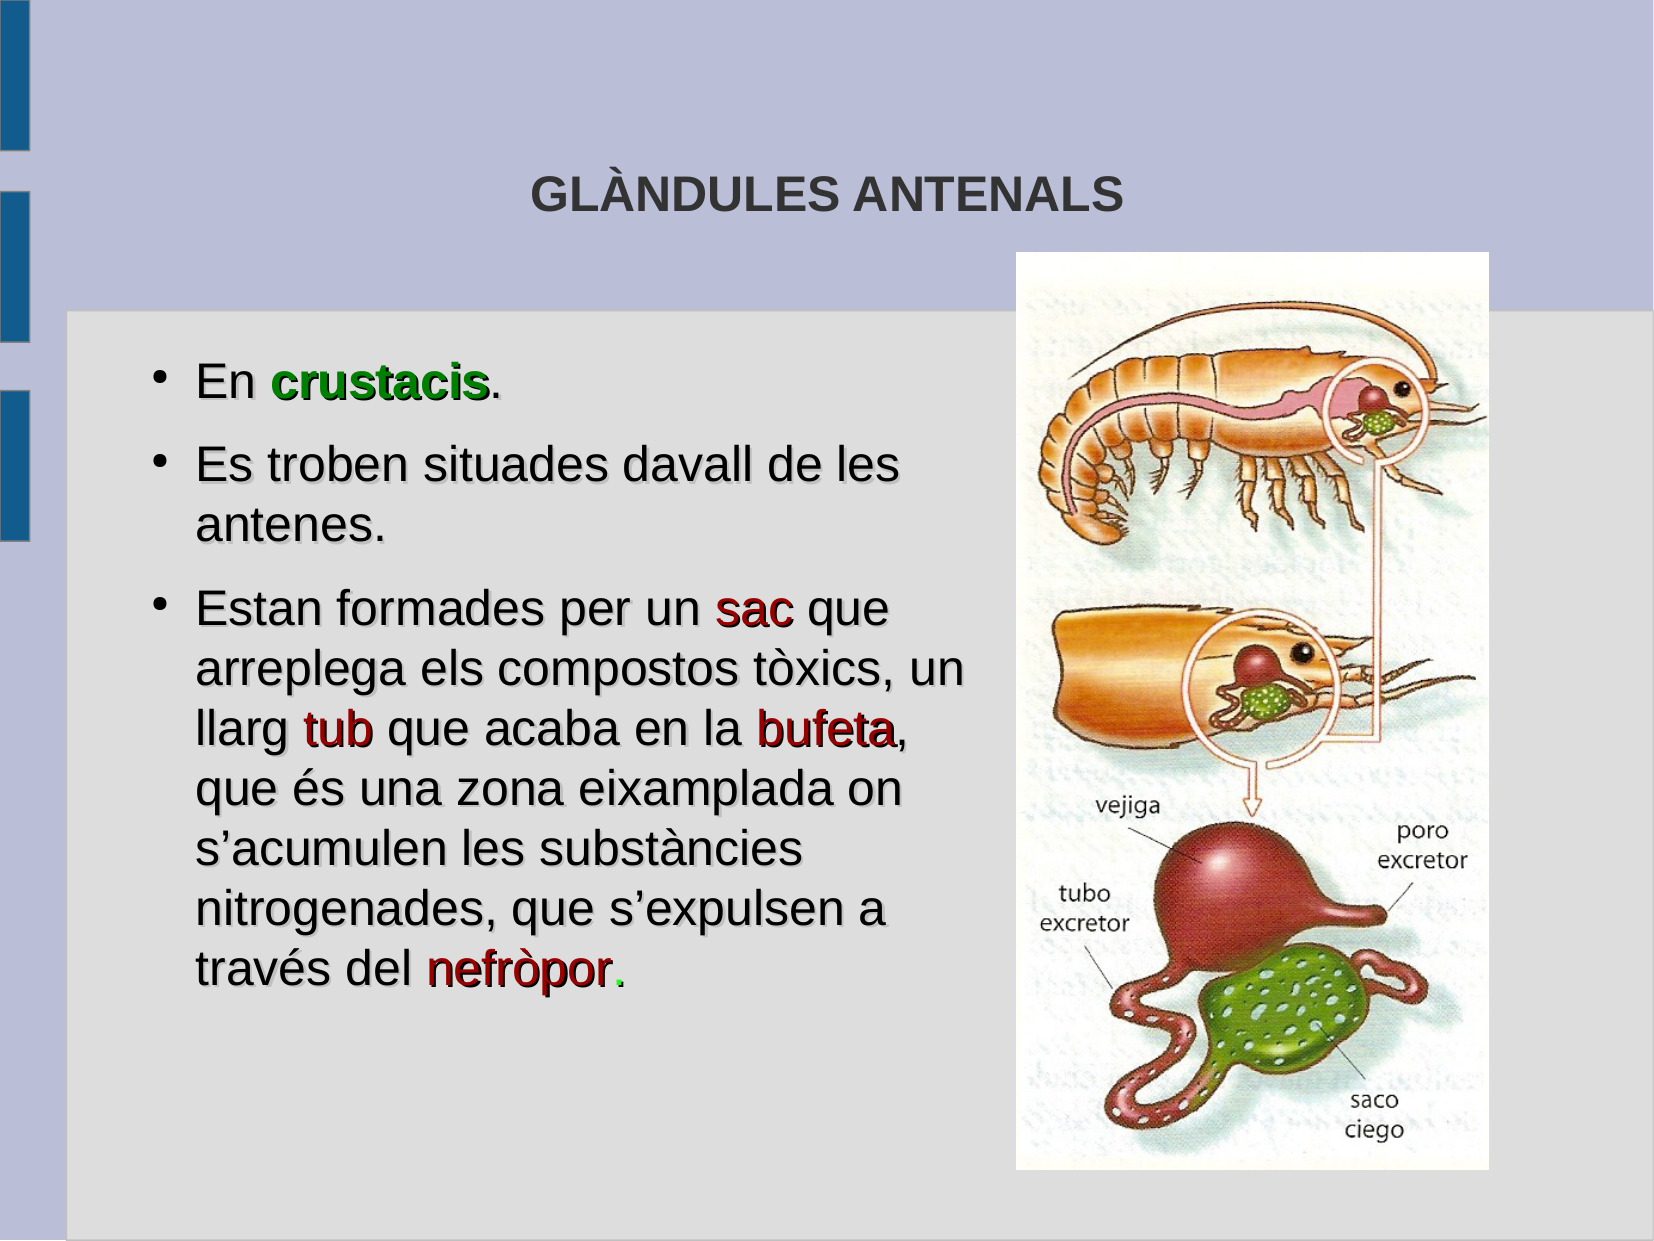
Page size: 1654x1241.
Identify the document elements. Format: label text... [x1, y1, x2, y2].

title GLÀNDULES ANTENALS [121, 91, 1534, 298]
list En crustacis. Es troben situades davall de les antenes. Estan formades per un sac que arreplega els compostos tòxics, un llarg tub que acaba en la bufeta, que és una zona eixamplada on s’acumulen les substàncies nitrogenades, que s’expulsen a través del nefròpor. [121, 344, 969, 1126]
picture [1016, 252, 1489, 1170]
